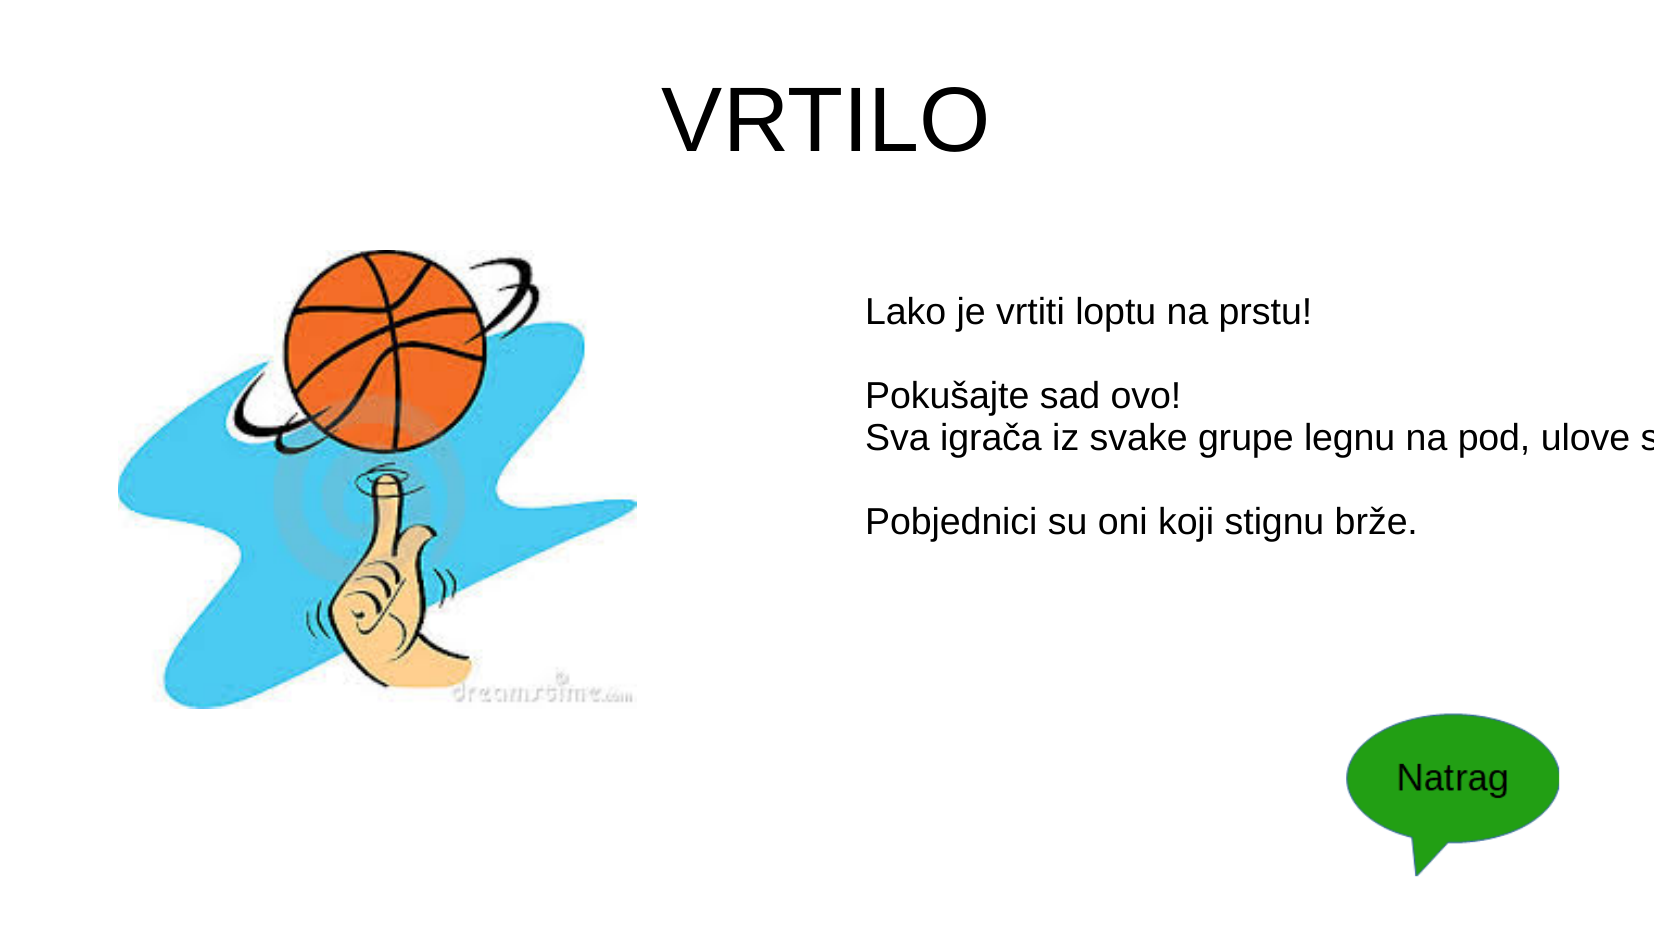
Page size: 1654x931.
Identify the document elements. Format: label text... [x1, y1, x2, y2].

text_box Lako je vrtiti loptu na prstu! Pokušajte sad ovo! Sva igrača iz svake grupe legnu na pod, ulove se za ruke i kotrljaju se što je brže moguće do druge strane dvorane. Pobjednici su oni koji stignu brže. [850, 283, 1536, 756]
picture [118, 250, 637, 709]
picture [1325, 696, 1583, 880]
title VRTILO [82, 37, 1571, 193]
